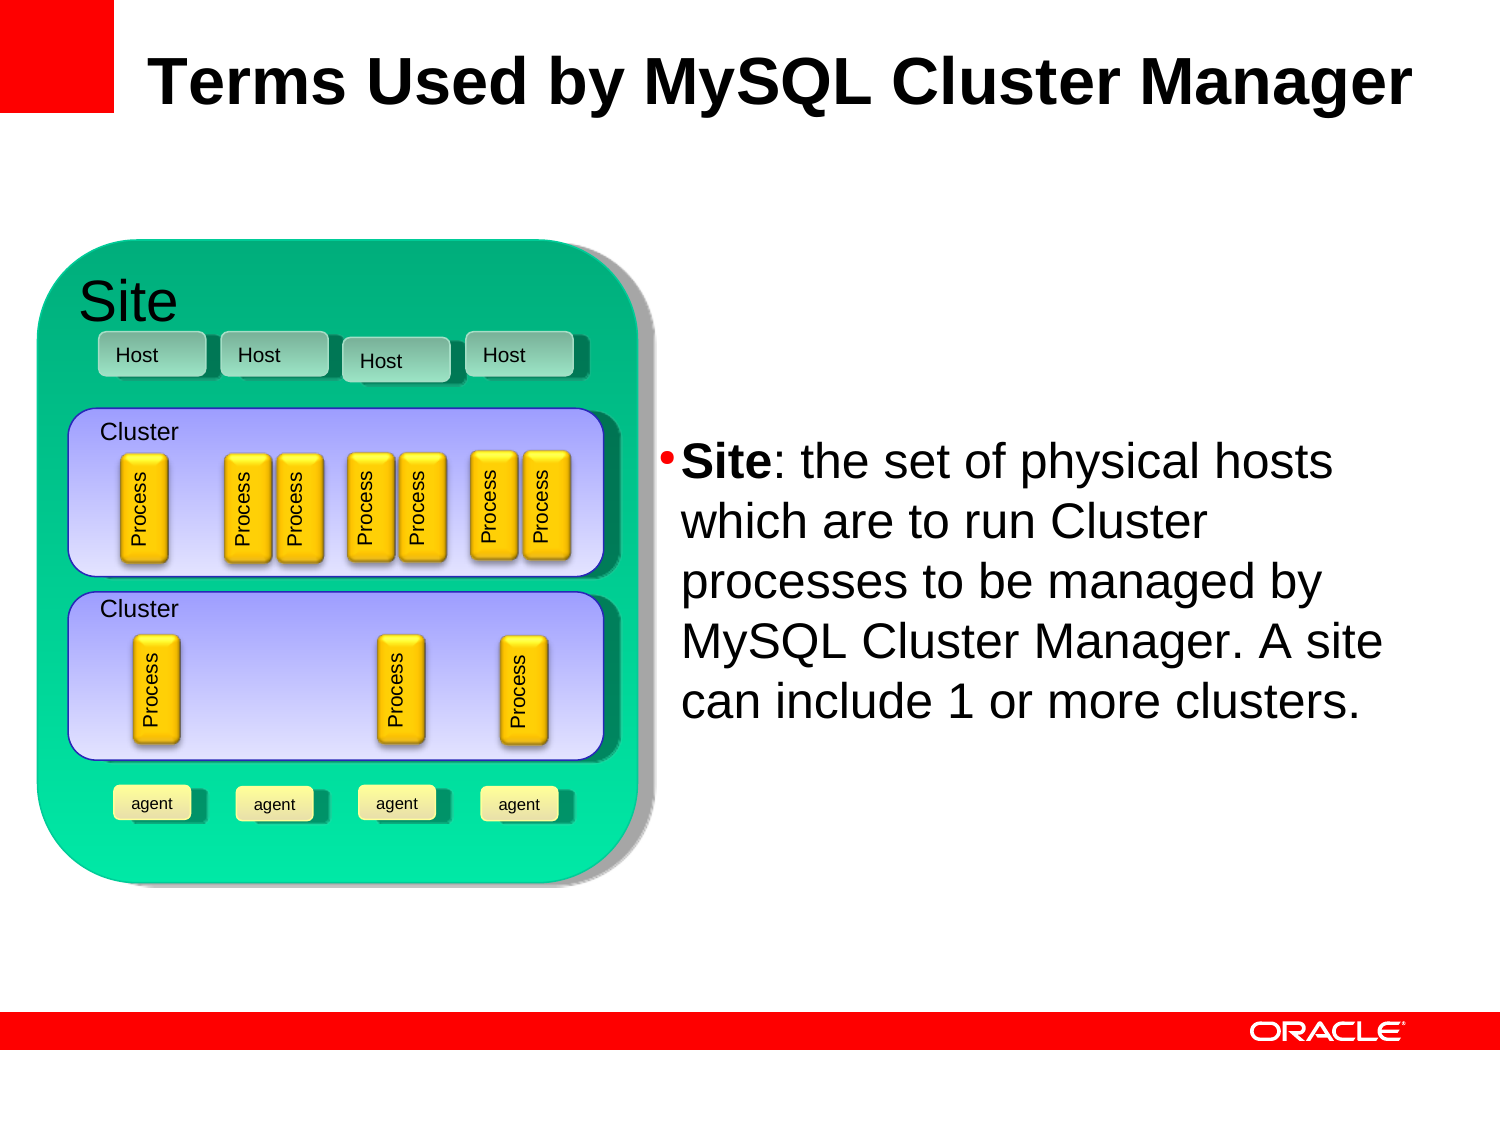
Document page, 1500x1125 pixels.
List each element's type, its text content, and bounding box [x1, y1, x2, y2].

text_box Site [64, 255, 195, 341]
text_box Cluster [85, 408, 195, 454]
text_box Host [465, 331, 574, 376]
picture [366, 628, 437, 760]
text_box Process [221, 457, 262, 563]
text_box Process [467, 454, 508, 560]
text_box Host [98, 331, 206, 376]
text_box Process [117, 457, 158, 563]
text_box Host [342, 337, 451, 382]
text_box Process [273, 457, 314, 563]
text_box agent [481, 786, 558, 821]
text_box agent [236, 786, 313, 821]
text_box Process [374, 638, 415, 744]
text_box Site: the set of physical hosts which are to run Cluster processes to be managed by MySQL Cluster Manager. A site can include 1 or more clusters. [643, 421, 1432, 737]
picture [109, 448, 180, 579]
picture [0, 1012, 1500, 1050]
text_box Process [395, 455, 437, 561]
text_box [40, 242, 635, 875]
picture [459, 444, 582, 576]
title Terms Used by MySQL Cluster Manager [147, 8, 1463, 119]
picture [213, 448, 335, 579]
text_box Process [343, 455, 385, 561]
text_box agent [113, 785, 191, 820]
text_box Process [496, 639, 537, 745]
text_box Host [221, 331, 329, 376]
picture [489, 629, 560, 761]
text_box agent [358, 785, 436, 820]
picture [336, 446, 458, 578]
text_box Process [129, 638, 170, 744]
picture [0, 0, 114, 113]
text_box Cluster [85, 584, 195, 631]
picture [122, 631, 192, 760]
text_box Process [519, 454, 560, 560]
